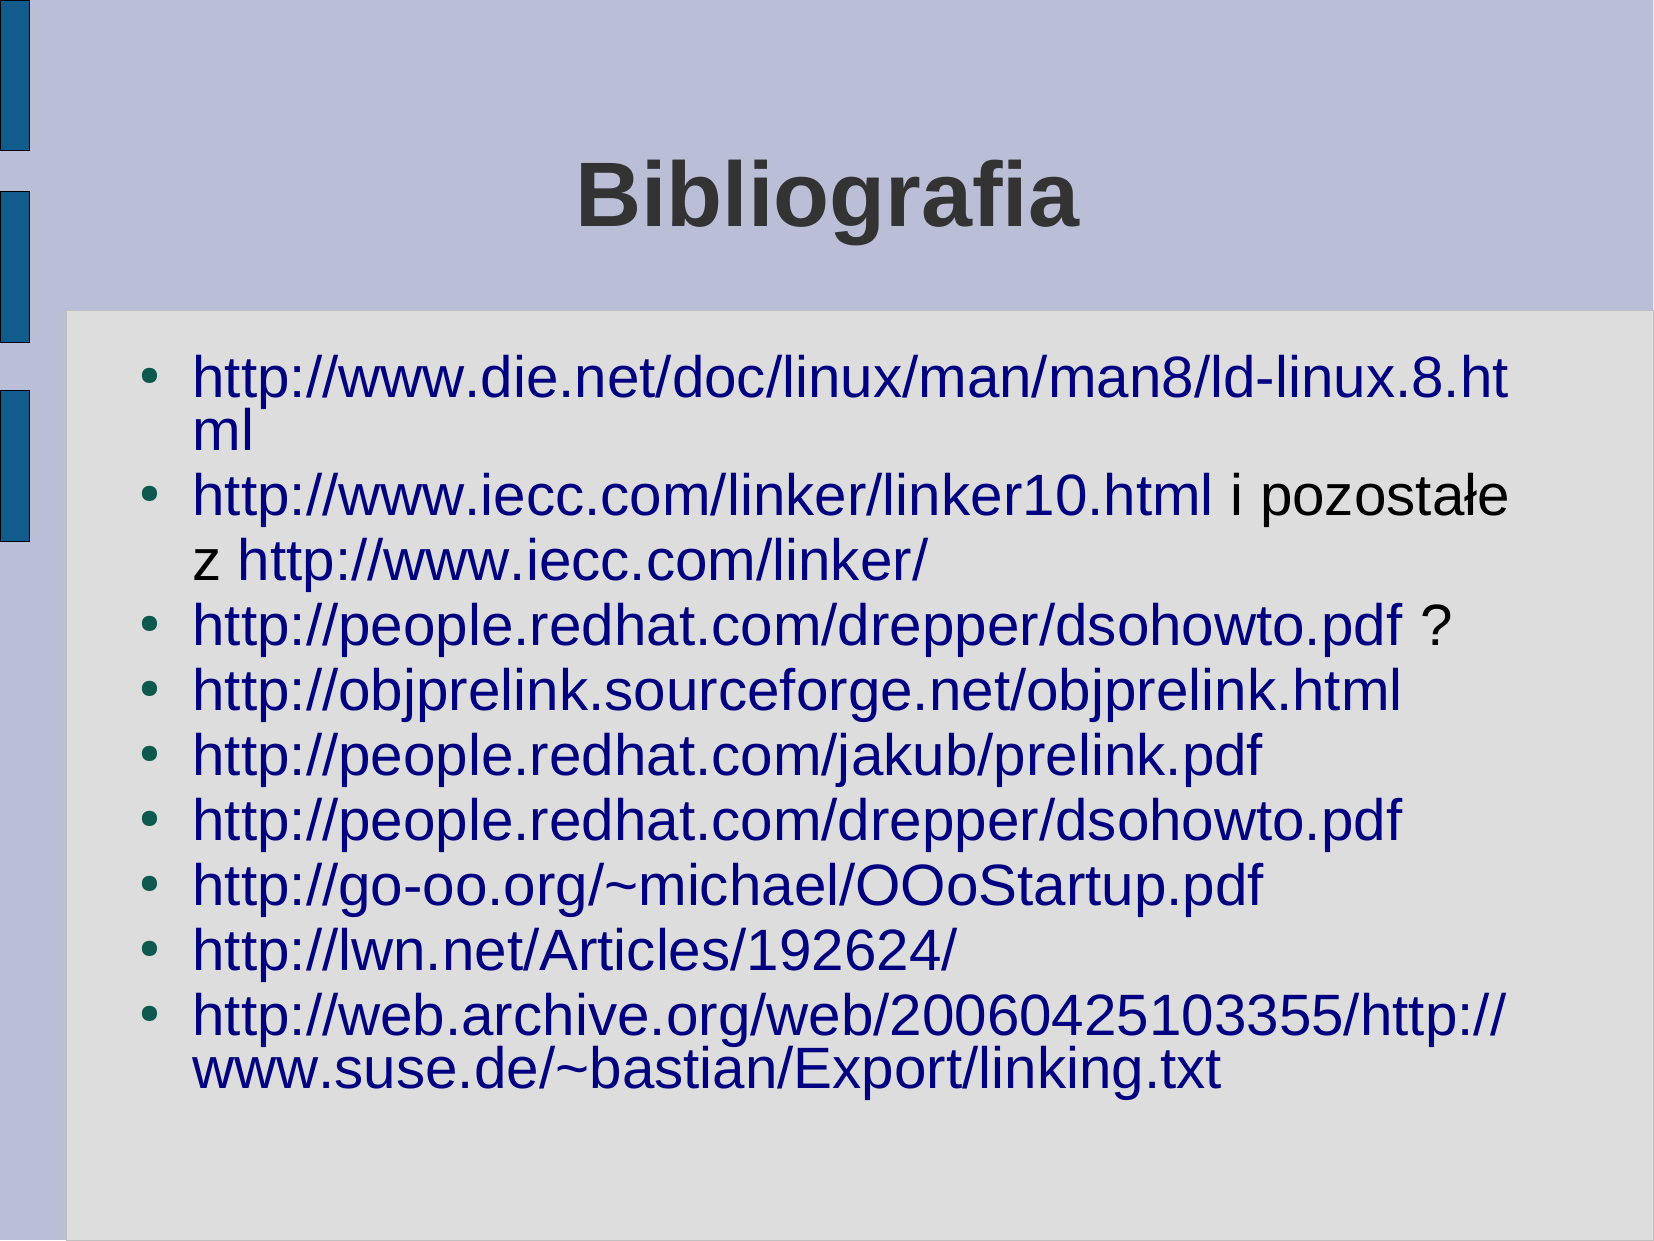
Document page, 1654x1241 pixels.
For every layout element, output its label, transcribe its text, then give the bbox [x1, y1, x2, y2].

title Bibliografia [121, 91, 1534, 299]
list http://www.die.net/doc/linux/man/man8/ld-linux.8.html http://www.iecc.com/linker/linker10.html i pozostałe z http://www.iecc.com/linker/ http://people.redhat.com/drepper/dsohowto.pdf ? http://objprelink.sourceforge.net/objprelink.html http://people.redhat.com/jakub/prelink.pdf http://people.redhat.com/drepper/dsohowto.pdf http://go-oo.org/~michael/OOoStartup.pdf http://lwn.net/Articles/192624/ http://web.archive.org/web/20060425103355/http://www.suse.de/~bastian/Export/linking.txt [121, 344, 1534, 1127]
